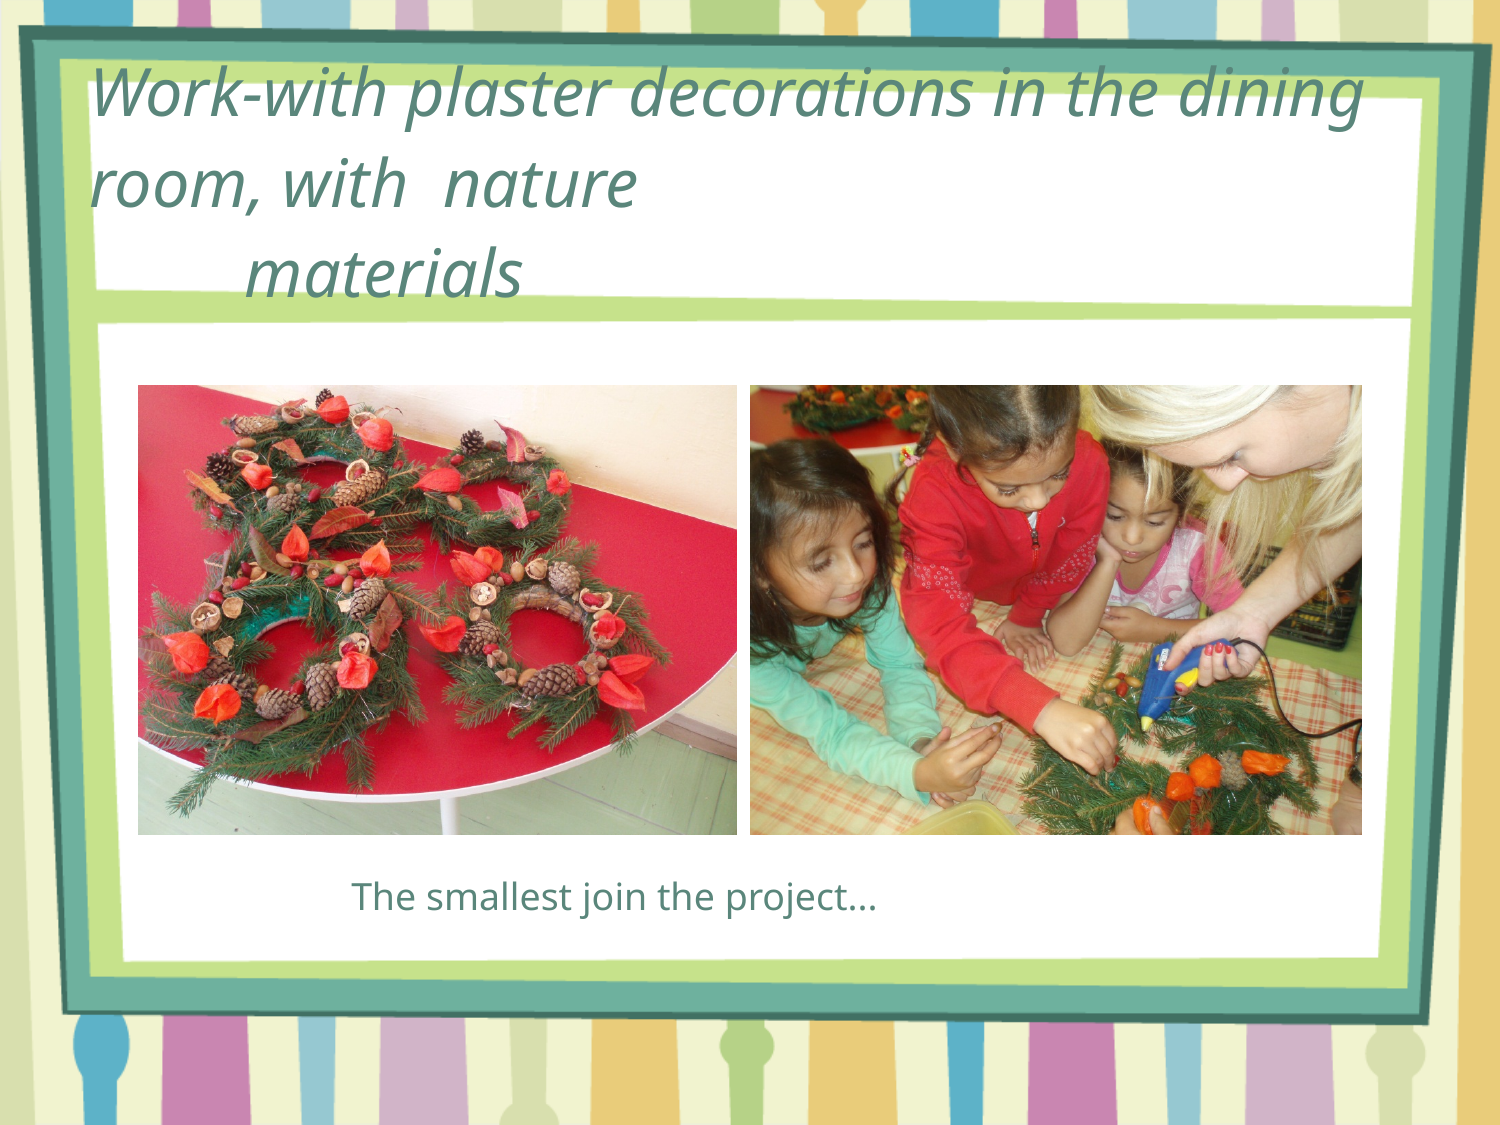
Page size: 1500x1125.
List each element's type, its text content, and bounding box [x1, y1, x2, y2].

picture [0, 0, 1500, 1125]
text_box The smallest join the project... [336, 862, 1294, 924]
title Work-with plaster decorations in the dining room, with nature materials [75, 87, 1425, 275]
